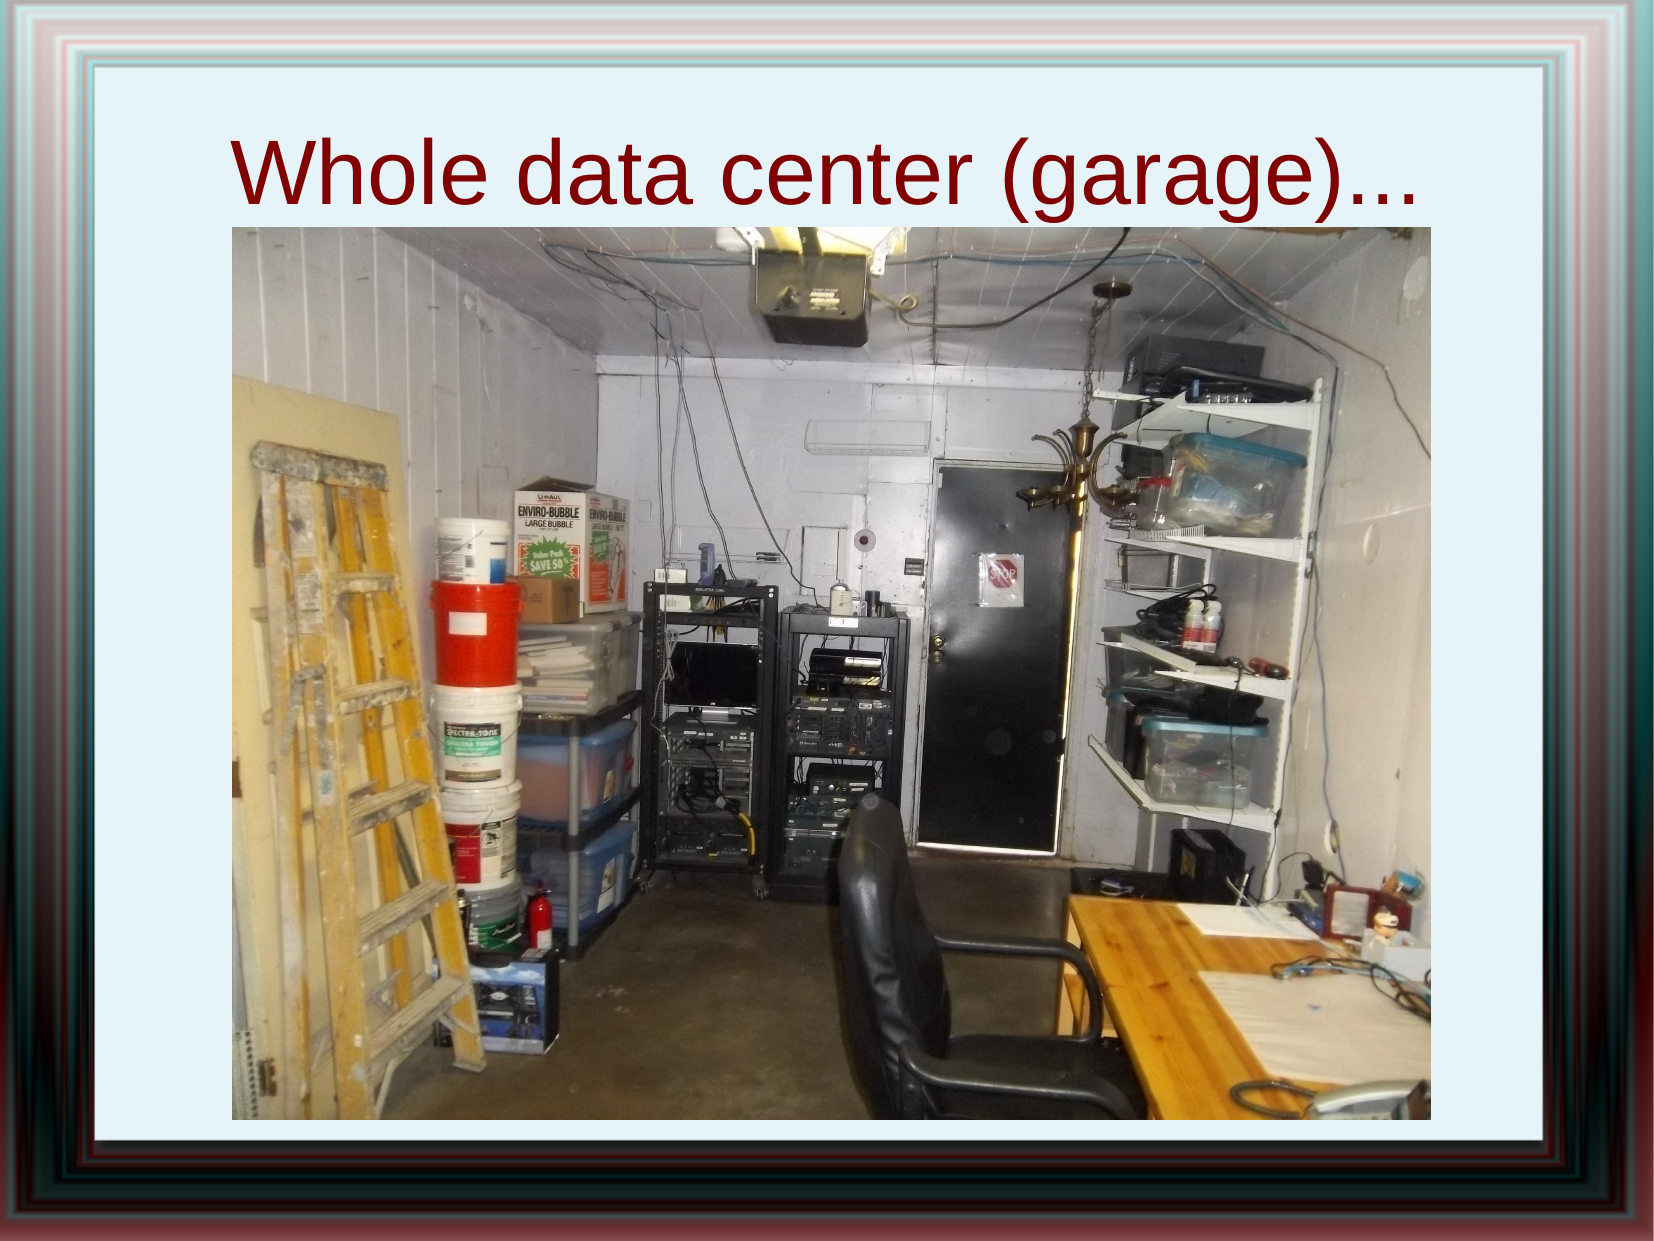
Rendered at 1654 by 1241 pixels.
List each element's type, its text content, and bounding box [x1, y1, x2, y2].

title Whole data center (garage)... [118, 95, 1536, 250]
picture [0, 0, 1654, 1241]
